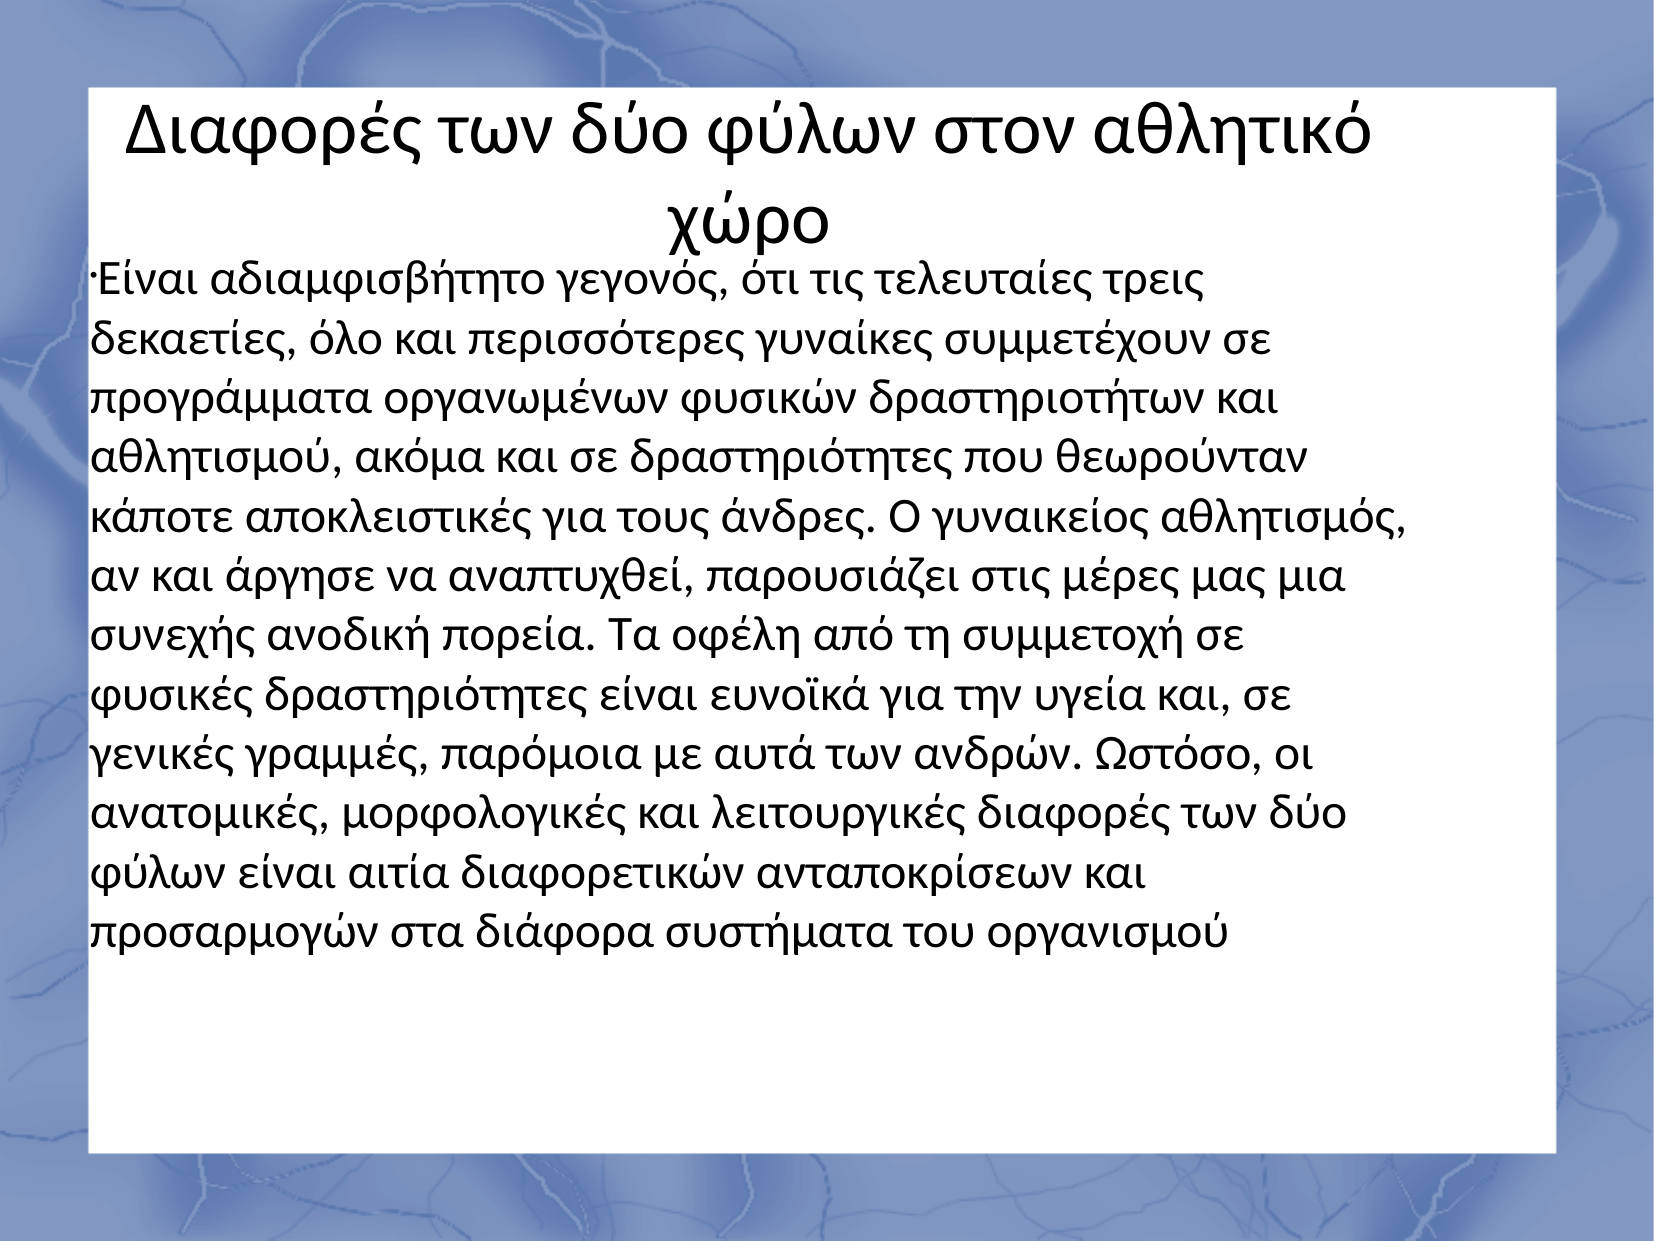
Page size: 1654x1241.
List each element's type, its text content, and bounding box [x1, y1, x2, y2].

title Διαφορές των δύο φύλων στον αθλητικό χώρο [75, 70, 1425, 233]
list Είναι αδιαμφισβήτητο γεγονός, ότι τις τελευταίες τρεις δεκαετίες, όλο και περισσότερες γυναίκες συμμετέχουν σε προγράμματα οργανωμένων φυσικών δραστηριοτήτων και αθλητισμού, ακόμα και σε δραστηριότητες που θεωρούνταν κάποτε αποκλειστικές για τους άνδρες. Ο γυναικείος αθλητισμός, αν και άργησε να αναπτυχθεί, παρουσιάζει στις μέρες μας μια συνεχής ανοδική πορεία. Τα οφέλη από τη συμμετοχή σε φυσικές δραστηριότητες είναι ευνοϊκά για την υγεία και, σε γενικές γραμμές, παρόμοια με αυτά των ανδρών. Ωστόσο, οι ανατομικές, μορφολογικές και λειτουργικές διαφορές των δύο φύλων είναι αιτία διαφορετικών ανταποκρίσεων και προσαρμογών στα διάφορα συστήματα του οργανισμού [75, 237, 1425, 981]
